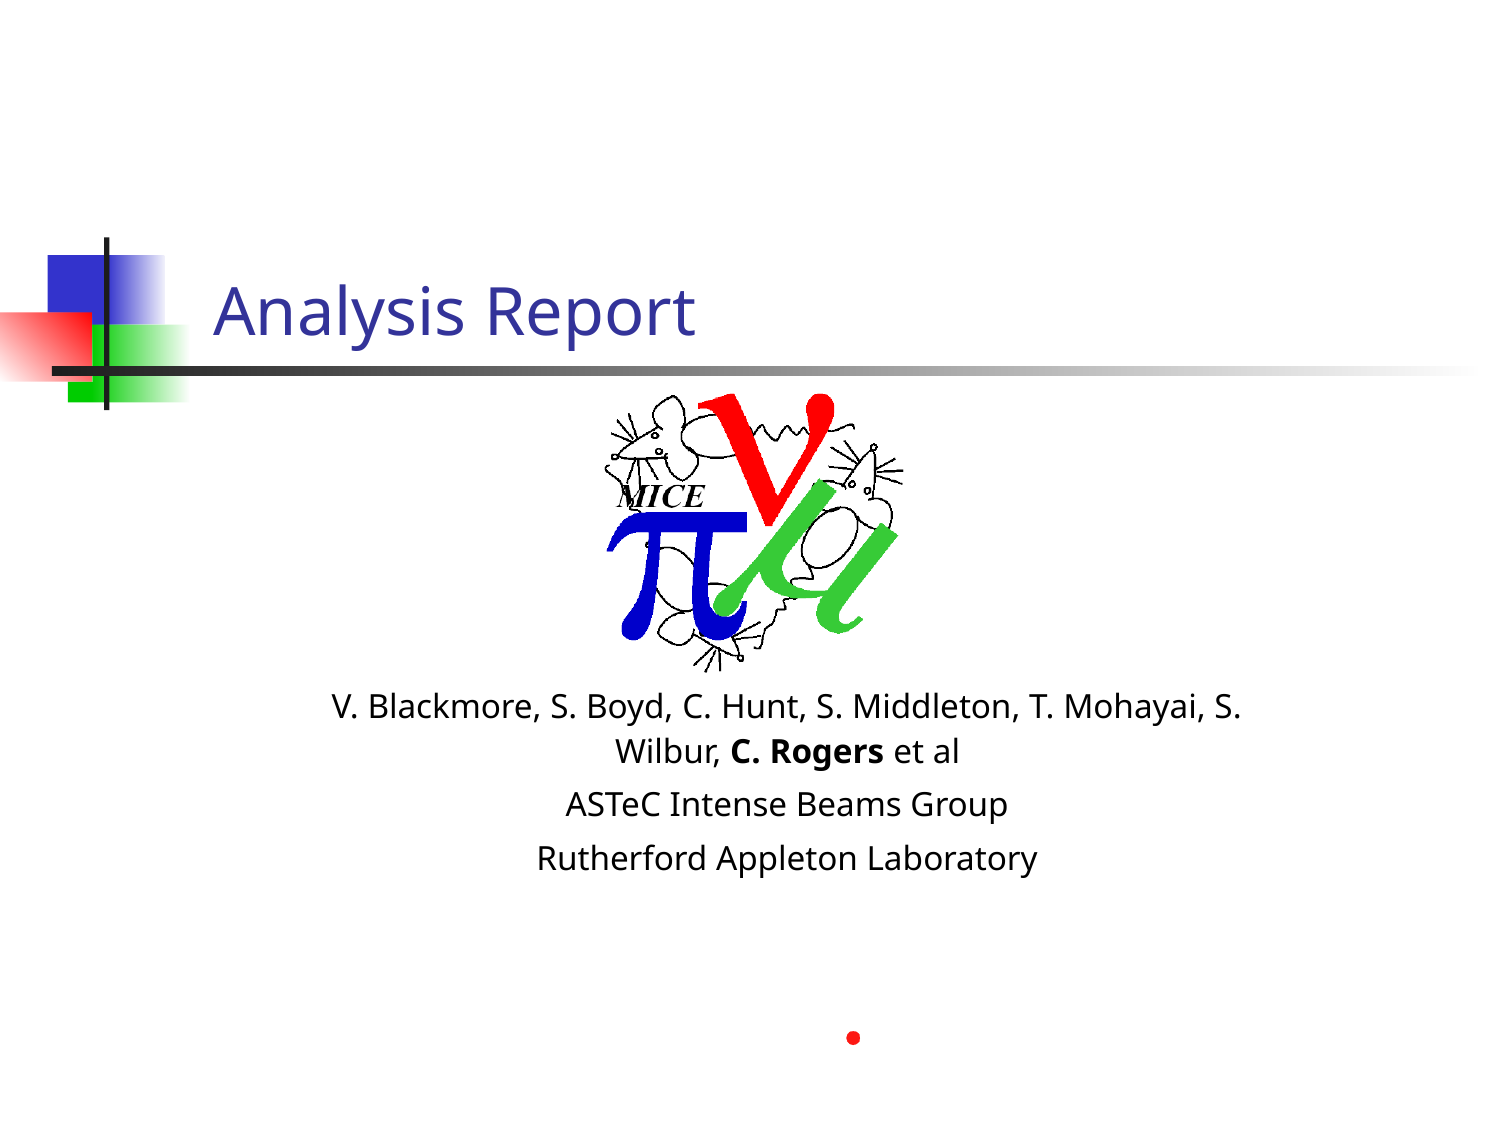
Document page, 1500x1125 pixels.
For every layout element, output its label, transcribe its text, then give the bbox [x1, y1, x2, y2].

picture [575, 376, 930, 674]
title Analysis Report [198, 159, 1474, 363]
picture [662, 962, 870, 1081]
subtitle V. Blackmore, S. Boyd, C. Hunt, S. Middleton, T. Mohayai, S. Wilbur, C. Rogers et al ASTeC Intense Beams Group Rutherford Appleton Laboratory [225, 674, 1276, 925]
